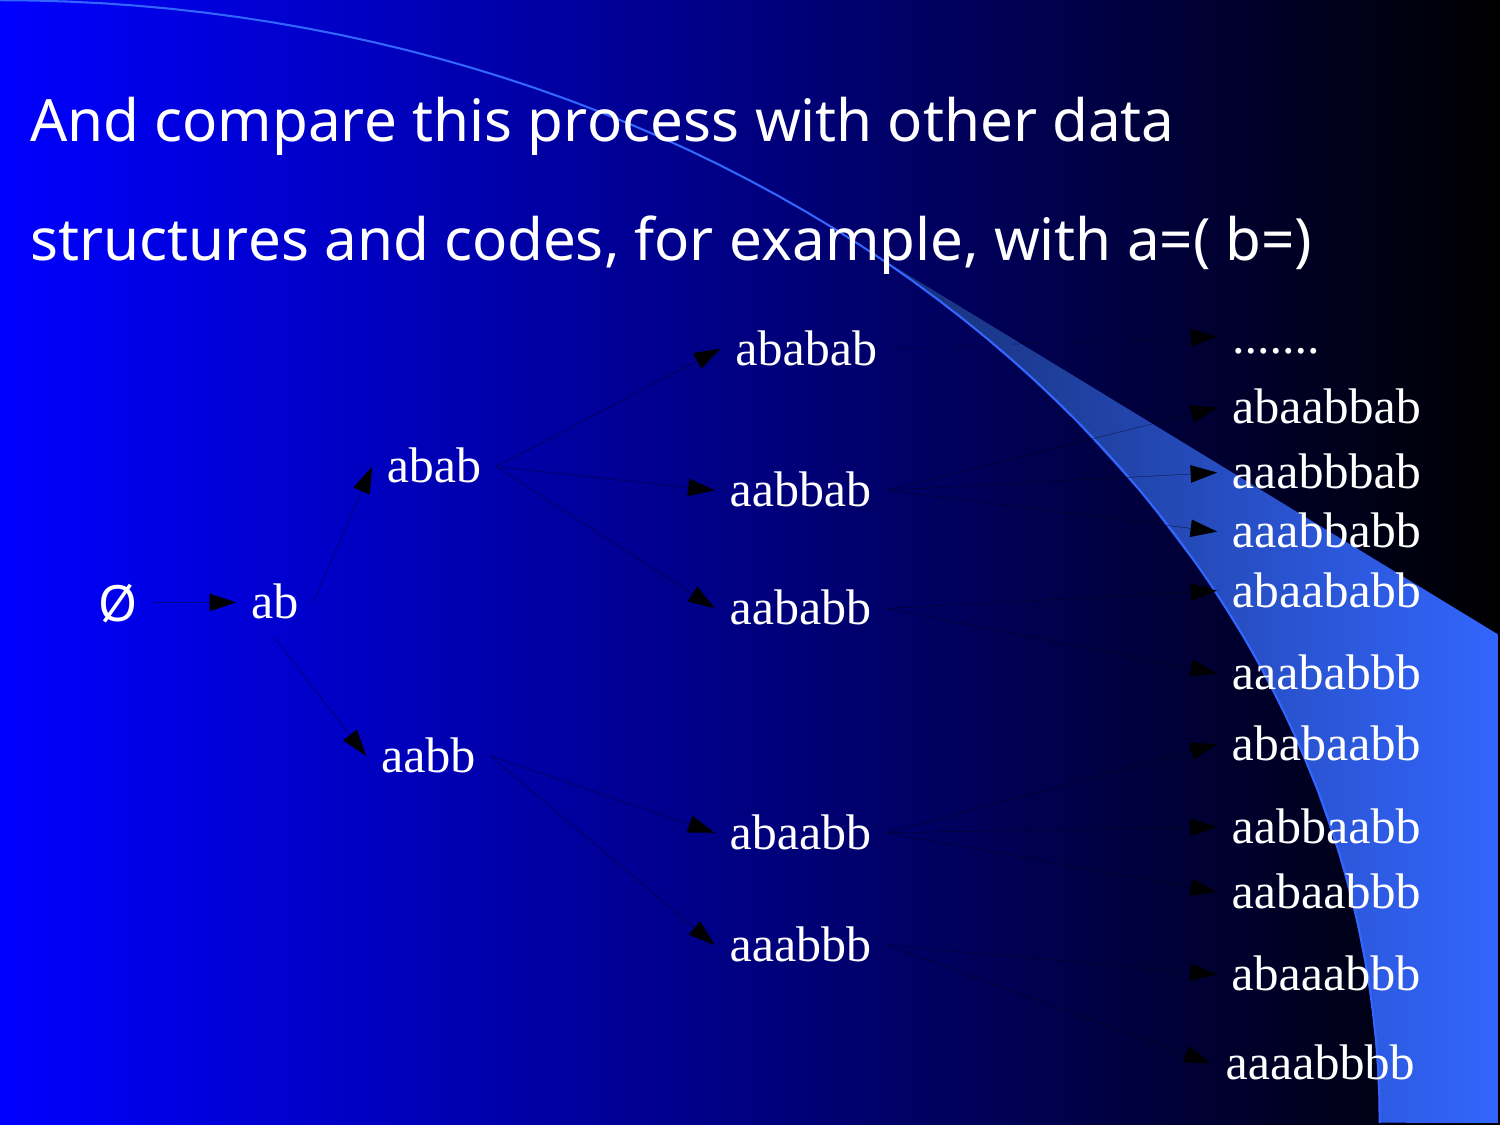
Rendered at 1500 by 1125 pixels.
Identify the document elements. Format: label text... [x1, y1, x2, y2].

text_box abaabb [714, 797, 887, 869]
text_box aabb [366, 720, 491, 792]
text_box ab [236, 566, 314, 639]
text_box aabbab [714, 454, 887, 526]
text_box abab [372, 431, 497, 503]
text_box abaabbab [1217, 372, 1436, 444]
text_box aaaabbbb [1210, 1027, 1430, 1099]
text_box Ø [83, 561, 153, 637]
text_box aaabbbab [1217, 444, 1436, 509]
text_box aaababbb [1217, 637, 1436, 709]
text_box aababb [714, 572, 887, 644]
text_box aabbaabb [1216, 791, 1436, 863]
text_box ....... [1217, 301, 1335, 373]
text_box ababab [720, 312, 893, 385]
text_box And compare this process with other data structures and codes, for example, with a=( b=) [15, 32, 1493, 223]
text_box abaaabbb [1216, 938, 1436, 1011]
text_box abaababb [1217, 568, 1436, 627]
text_box aaabbabb [1217, 509, 1436, 568]
text_box aabaabbb [1216, 863, 1436, 928]
text_box aaabbb [714, 909, 887, 981]
text_box ababaabb [1216, 708, 1436, 780]
